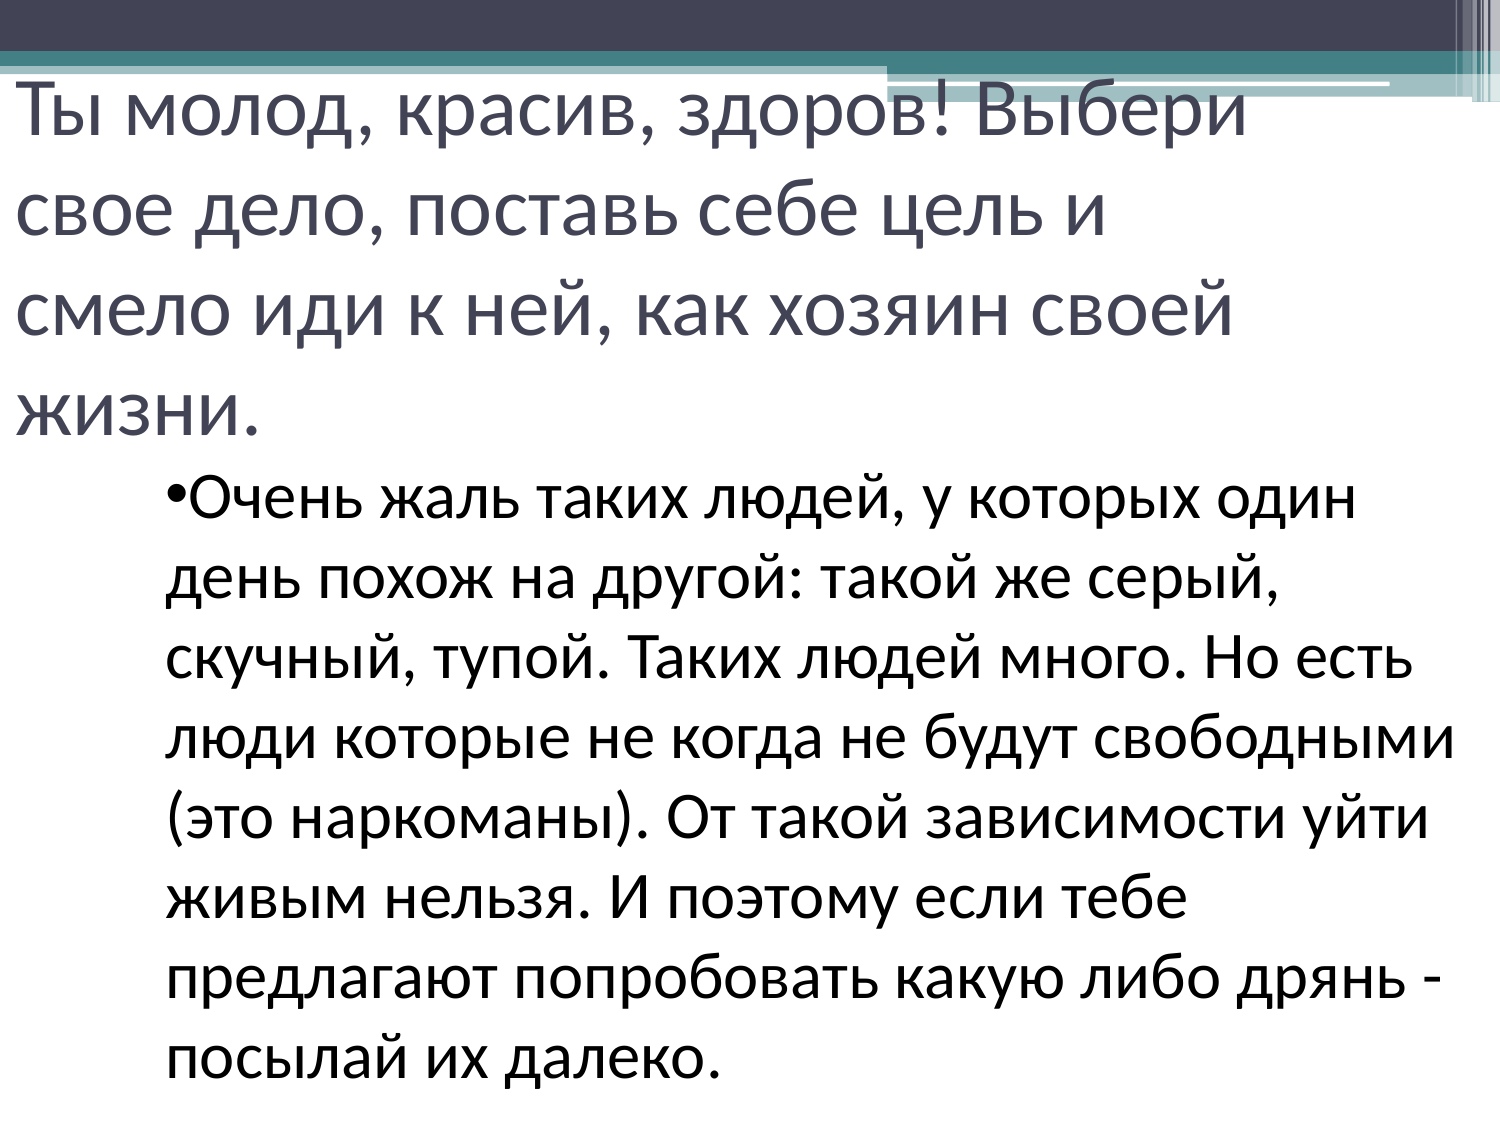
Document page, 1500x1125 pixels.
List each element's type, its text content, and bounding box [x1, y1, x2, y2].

title Ты молод, красив, здоров! Выбери свое дело, поставь себе цель и смело иди к ней, как хозяин своей жизни. [0, 45, 1351, 421]
list Очень жаль таких людей, у которых один день похож на другой: такой же серый, скучный, тупой. Таких людей много. Но есть люди которые не когда не будут свободными (это наркоманы). От такой зависимости уйти живым нельзя. И поэтому если тебе предлагают попробовать какую либо дрянь - посылай их далеко. [150, 444, 1500, 1125]
